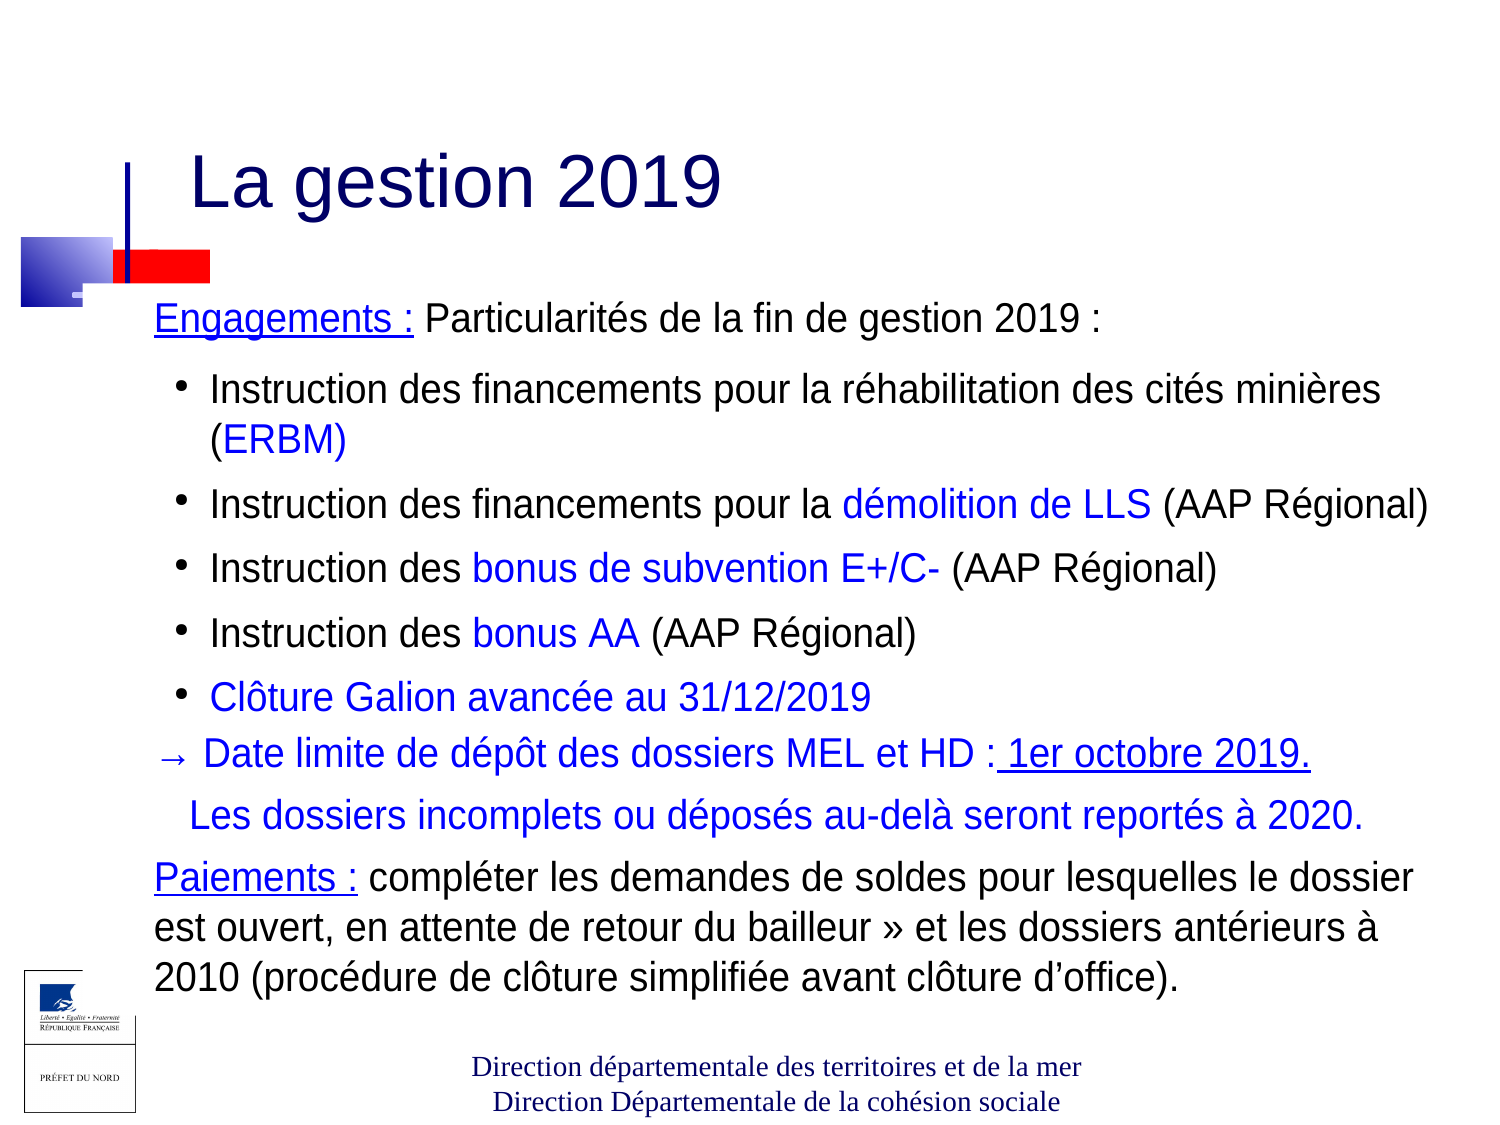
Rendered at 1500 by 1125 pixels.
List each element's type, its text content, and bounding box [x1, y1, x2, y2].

list Engagements : Particularités de la fin de gestion 2019 : Instruction des financements pour la réhabilitation des cités minières (ERBM) Instruction des financements pour la démolition de LLS (AAP Régional) Instruction des bonus de subvention E+/C- (AAP Régional) Instruction des bonus AA (AAP Régional) Clôture Galion avancée au 31/12/2019 → Date limite de dépôt des dossiers MEL et HD : 1er octobre 2019. Les dossiers incomplets ou déposés au-delà seront reportés à 2020. Paiements : compléter les demandes de soldes pour lesquelles le dossier est ouvert, en attente de retour du bailleur » et les dossiers antérieurs à 2010 (procédure de clôture simplifiée avant clôture d’office). [82, 283, 1489, 1016]
title La gestion 2019 [175, 107, 1500, 249]
picture [24, 970, 136, 1113]
